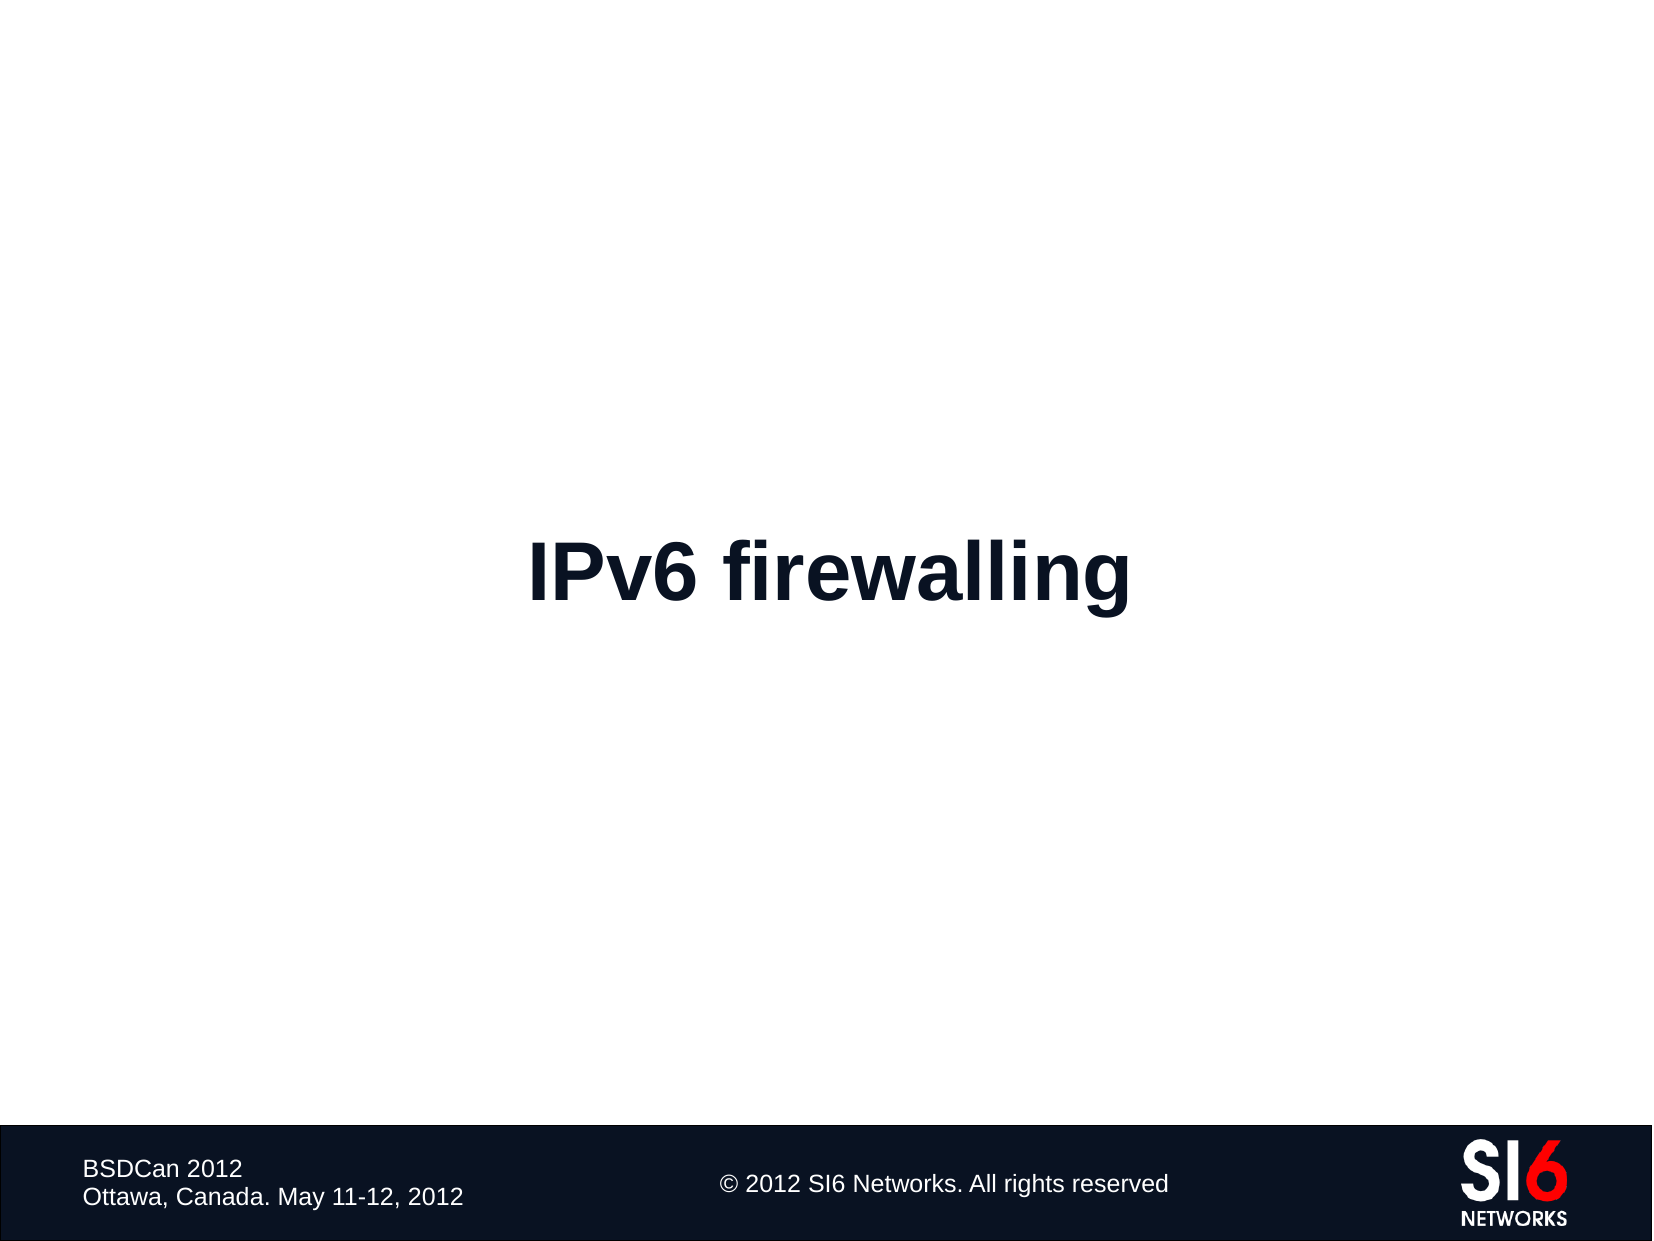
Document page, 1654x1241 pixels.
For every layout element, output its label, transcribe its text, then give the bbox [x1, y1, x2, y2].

picture [1461, 1139, 1567, 1226]
title IPv6 firewalling [86, 467, 1576, 676]
